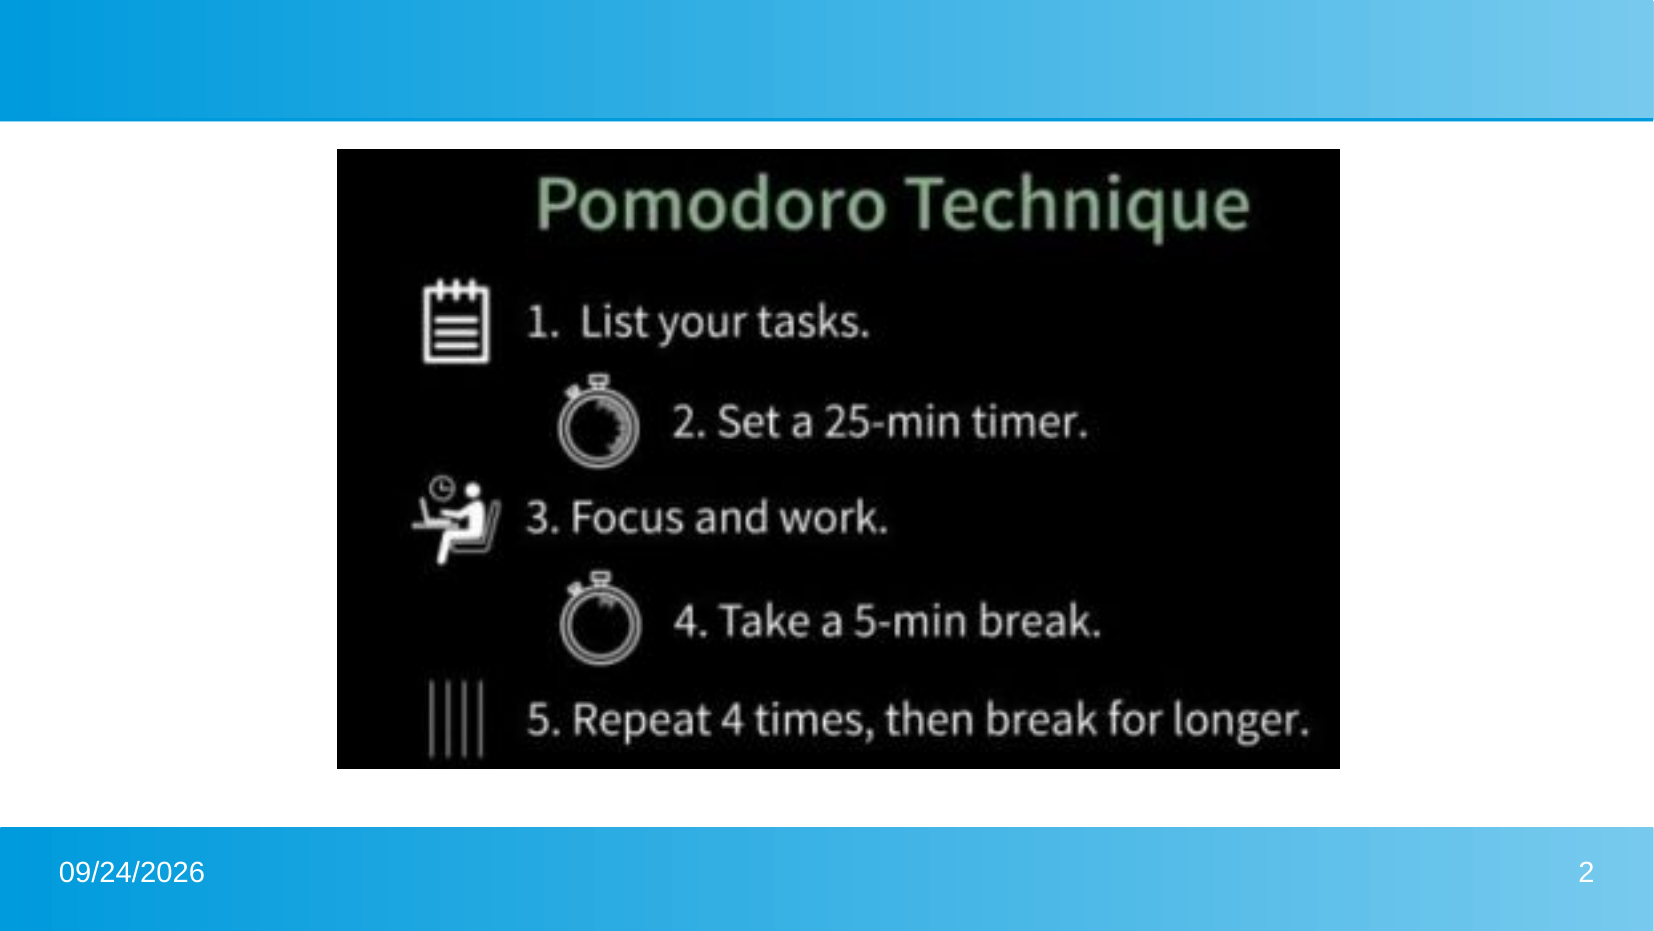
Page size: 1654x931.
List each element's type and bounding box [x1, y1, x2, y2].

picture [337, 149, 1340, 769]
